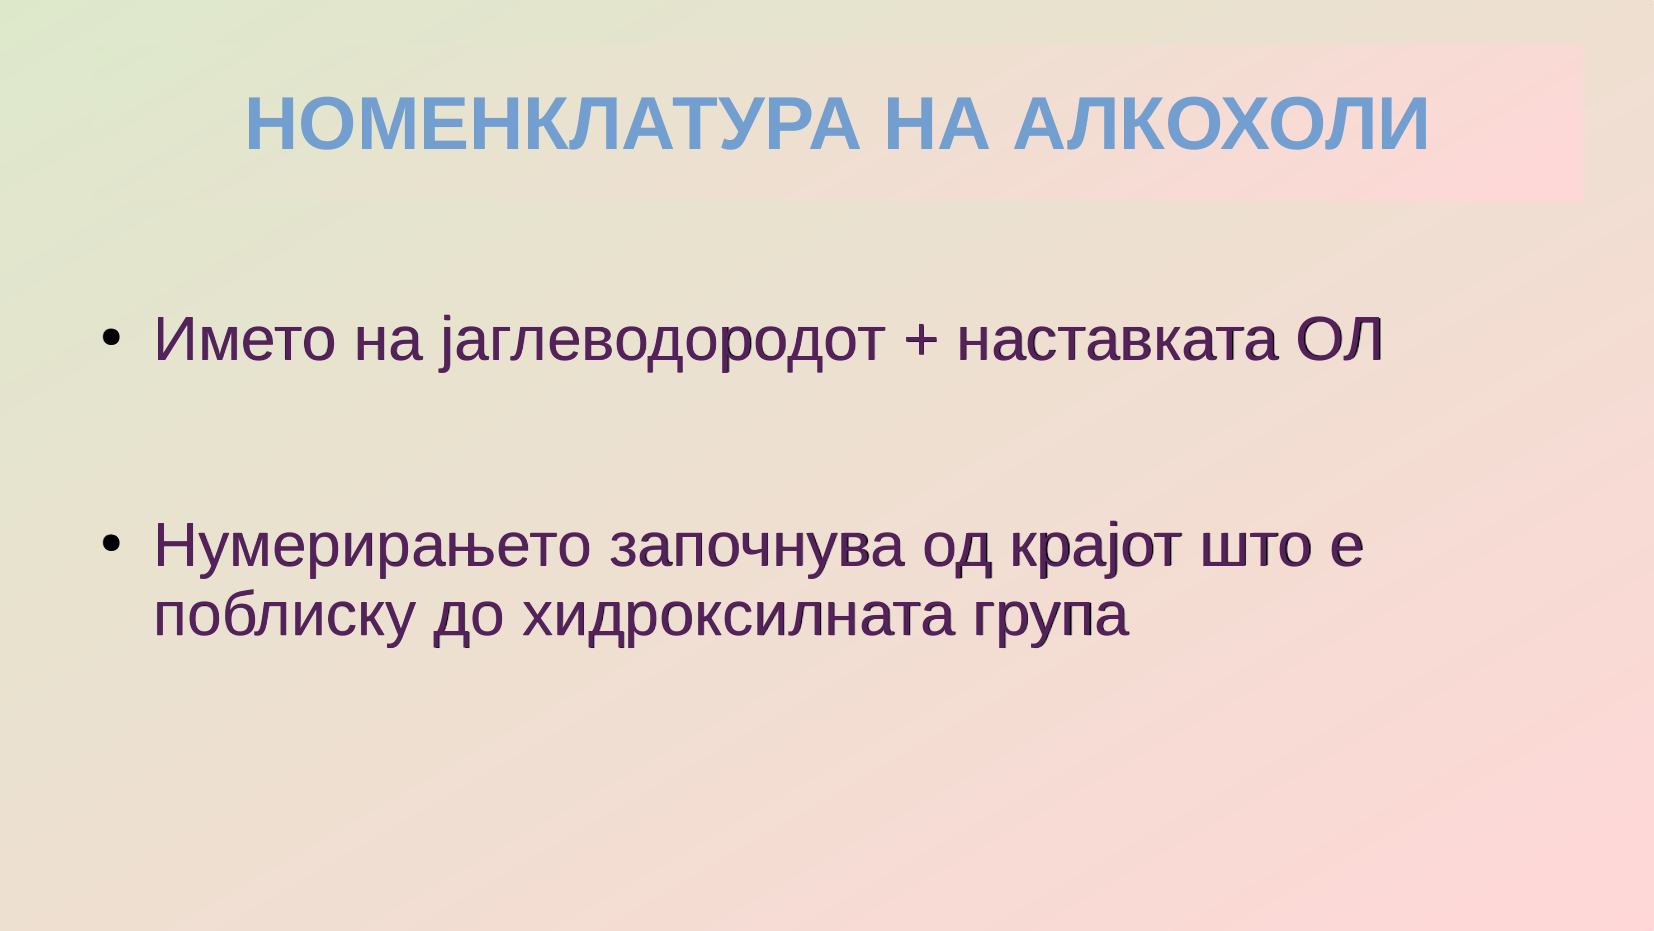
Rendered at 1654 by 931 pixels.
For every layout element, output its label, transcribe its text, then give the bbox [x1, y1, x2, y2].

list Името на јаглеводородот + наставката ОЛ Нумерирањето започнува од крајот што е поблиску до хидроксилната група [82, 200, 1571, 741]
title НОМЕНКЛАТУРА НА АЛКОХОЛИ [94, 45, 1583, 201]
